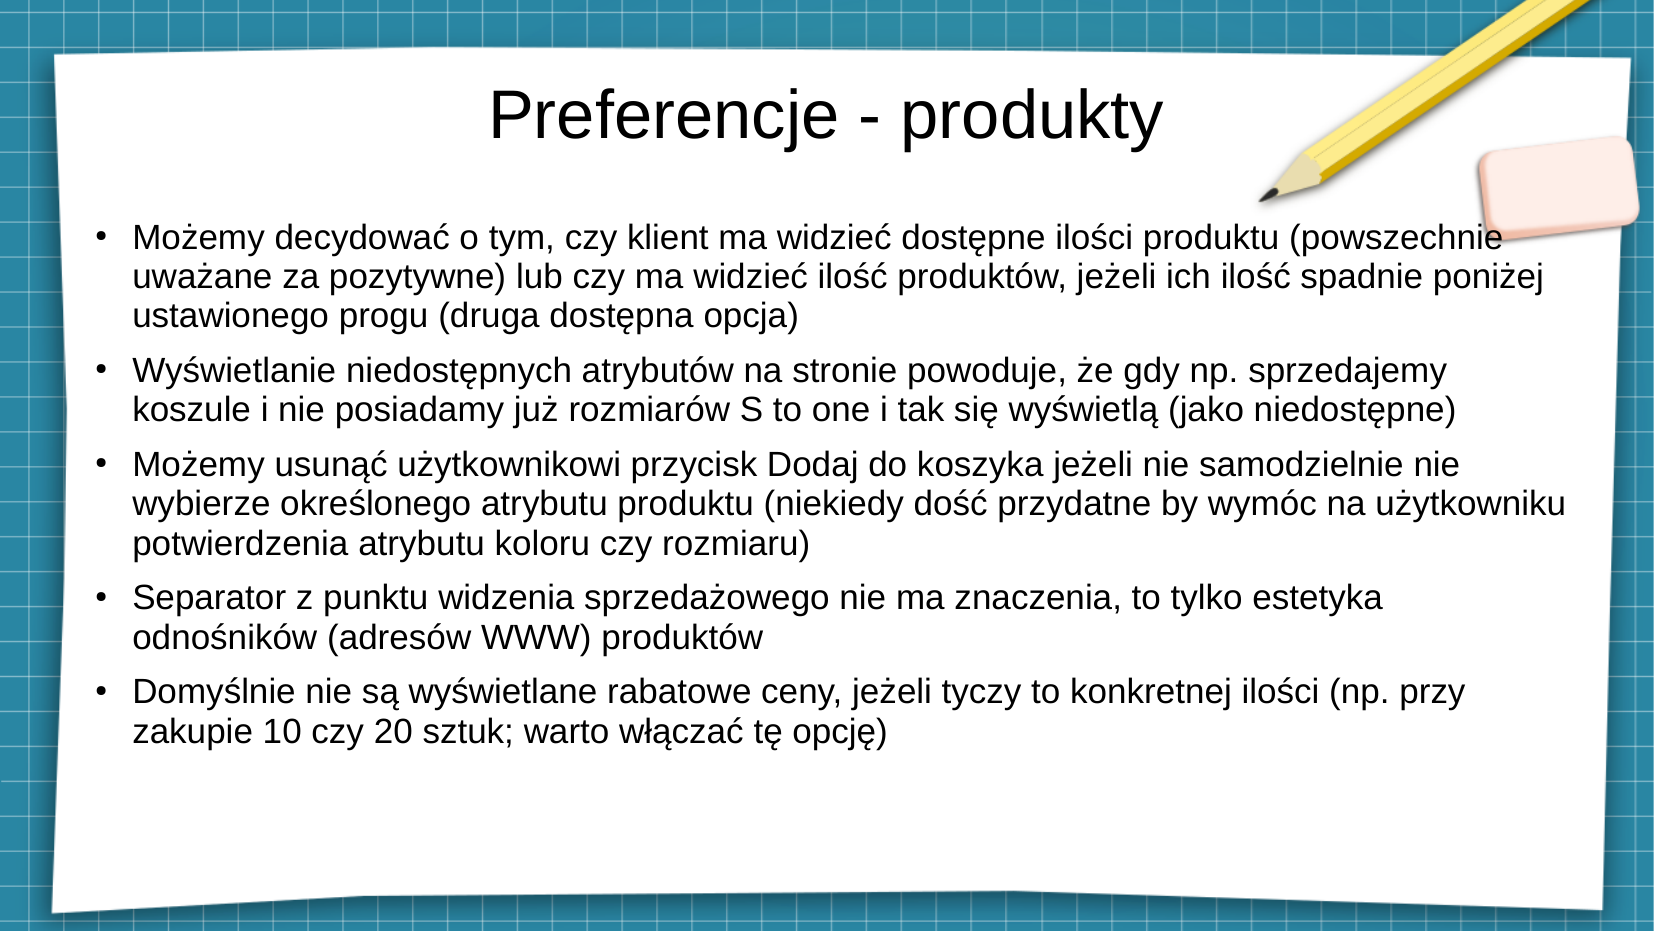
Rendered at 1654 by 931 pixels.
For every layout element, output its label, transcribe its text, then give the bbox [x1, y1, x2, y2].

title Preferencje - produkty [82, 37, 1571, 193]
picture [0, 0, 1654, 931]
list Możemy decydować o tym, czy klient ma widzieć dostępne ilości produktu (powszechnie uważane za pozytywne) lub czy ma widzieć ilość produktów, jeżeli ich ilość spadnie poniżej ustawionego progu (druga dostępna opcja) Wyświetlanie niedostępnych atrybutów na stronie powoduje, że gdy np. sprzedajemy koszule i nie posiadamy już rozmiarów S to one i tak się wyświetlą (jako niedostępne) Możemy usunąć użytkownikowi przycisk Dodaj do koszyka jeżeli nie samodzielnie nie wybierze określonego atrybutu produktu (niekiedy dość przydatne by wymóc na użytkowniku potwierdzenia atrybutu koloru czy rozmiaru) Separator z punktu widzenia sprzedażowego nie ma znaczenia, to tylko estetyka odnośników (adresów WWW) produktów Domyślnie nie są wyświetlane rabatowe ceny, jeżeli tyczy to konkretnej ilości (np. przy zakupie 10 czy 20 sztuk; warto włączać tę opcję) [82, 217, 1571, 758]
